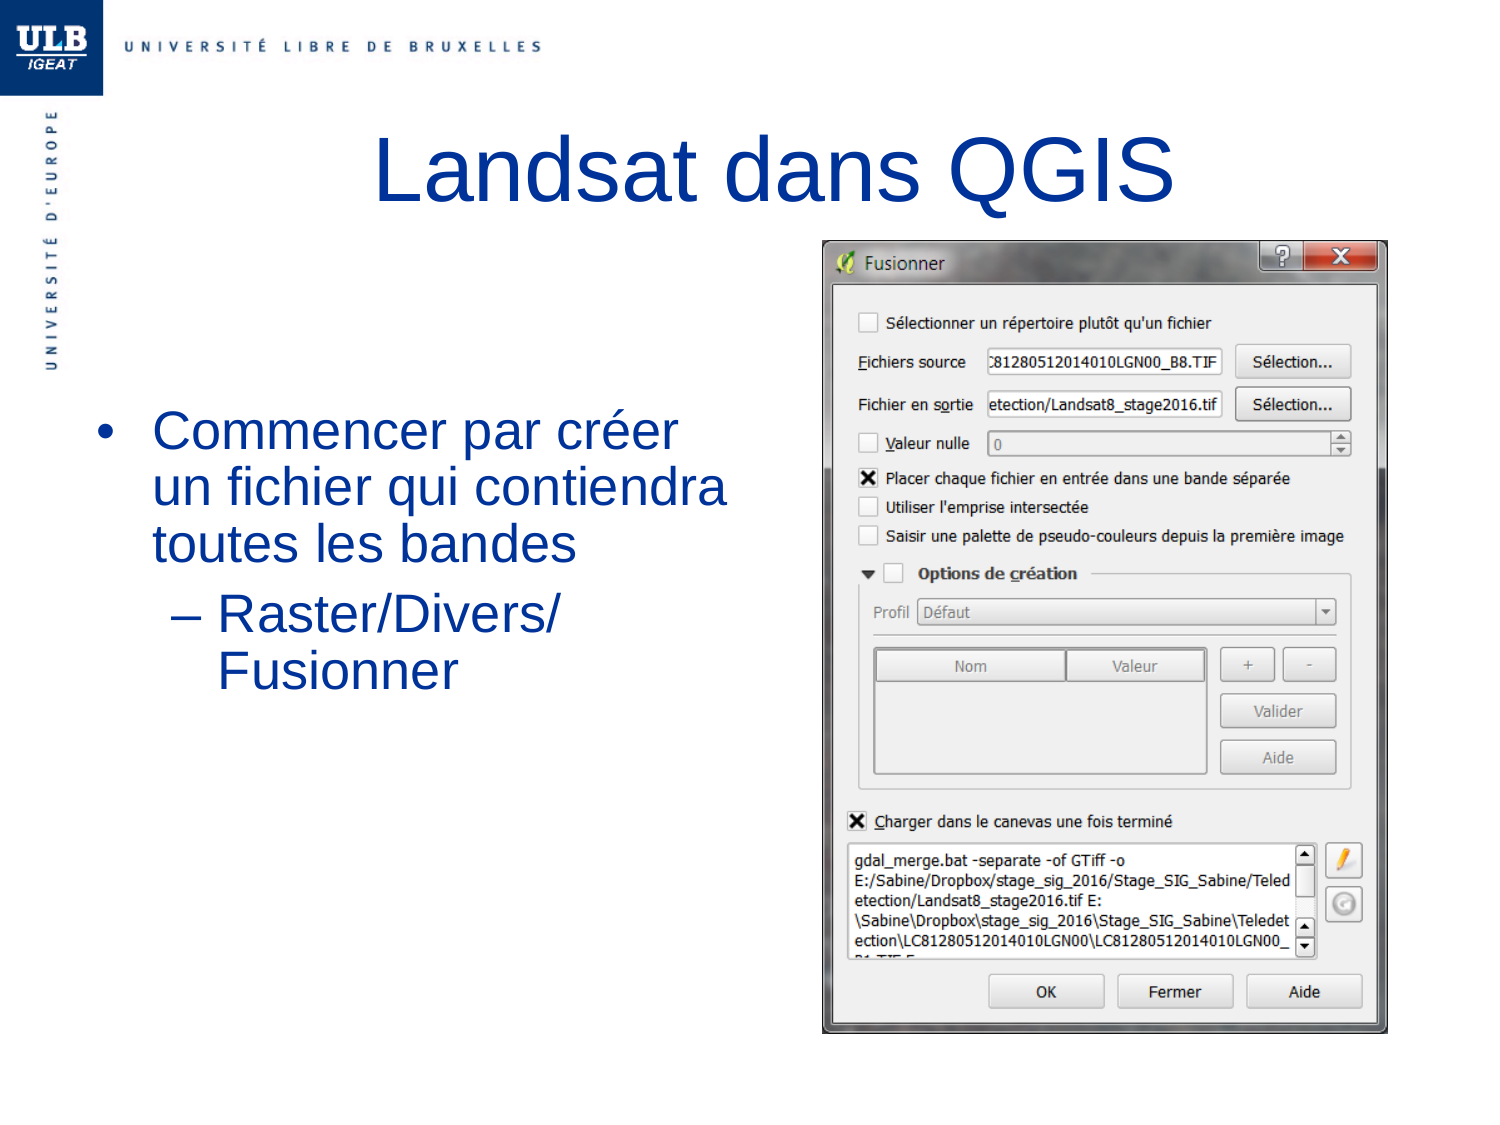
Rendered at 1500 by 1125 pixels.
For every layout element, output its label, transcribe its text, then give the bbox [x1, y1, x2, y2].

title Landsat dans QGIS [129, 86, 1421, 259]
list Commencer par créer un fichier qui contiendra toutes les bandes Raster/Divers/Fusionner [96, 250, 739, 1034]
picture [0, 0, 1500, 1125]
